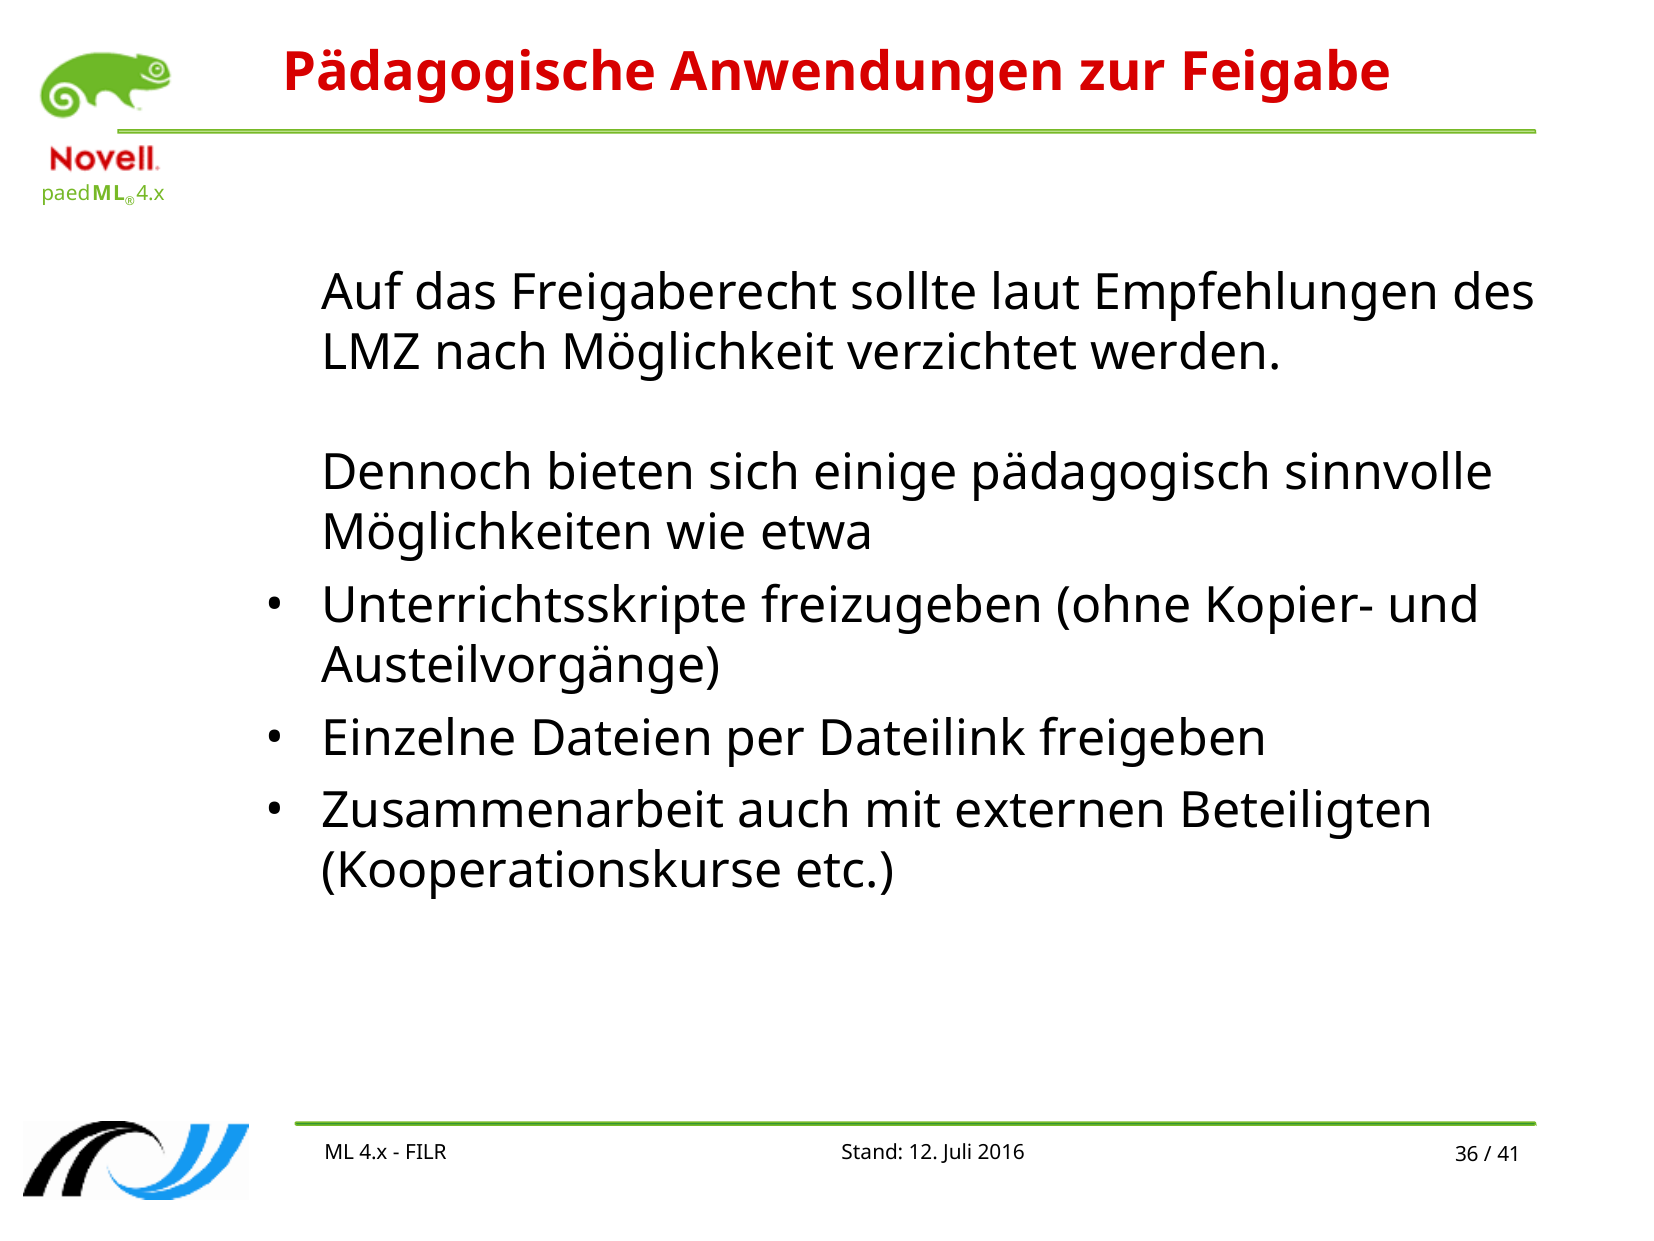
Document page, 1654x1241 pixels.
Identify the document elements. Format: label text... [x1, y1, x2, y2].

list Auf das Freigaberecht sollte laut Empfehlungen des LMZ nach Möglichkeit verzichtet werden. Dennoch bieten sich einige pädagogisch sinnvolle Möglichkeiten wie etwa Unterrichtsskripte freizugeben (ohne Kopier- und Austeilvorgänge) Einzelne Dateien per Dateilink freigeben Zusammenarbeit auch mit externen Beteiligten (Kooperationskurse etc.) [265, 179, 1571, 890]
picture [23, 1121, 249, 1200]
title Pädagogische Anwendungen zur Feigabe [261, 17, 1536, 121]
picture [26, 35, 184, 193]
